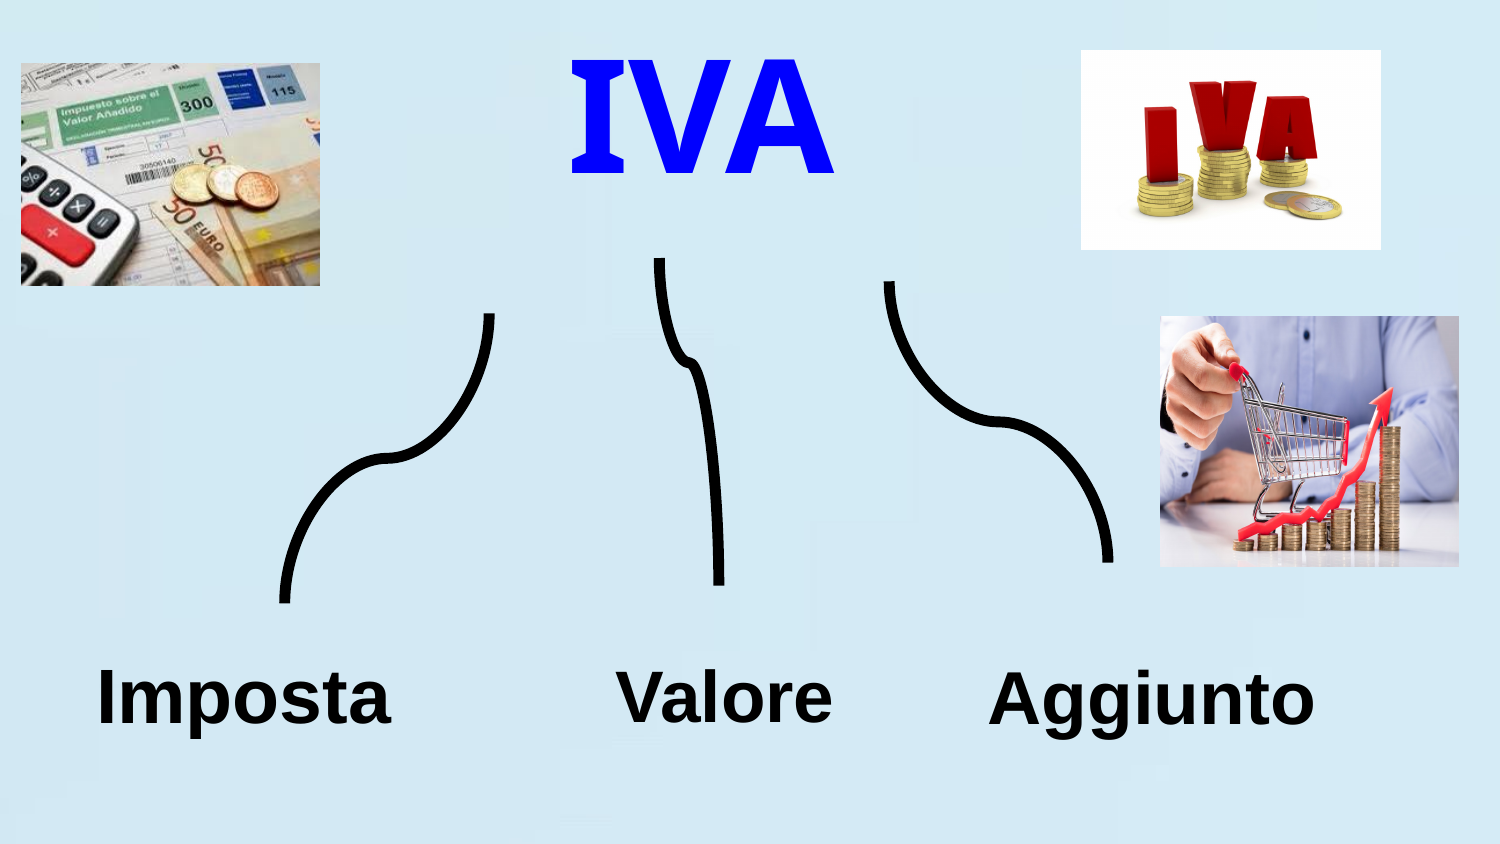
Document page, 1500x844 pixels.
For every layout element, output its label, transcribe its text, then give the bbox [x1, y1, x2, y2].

picture [0, 0, 1500, 844]
text_box Aggiunto [972, 634, 1381, 762]
text_box Imposta [81, 631, 490, 758]
text_box IVA [21, 0, 1381, 349]
text_box Valore [560, 634, 972, 762]
